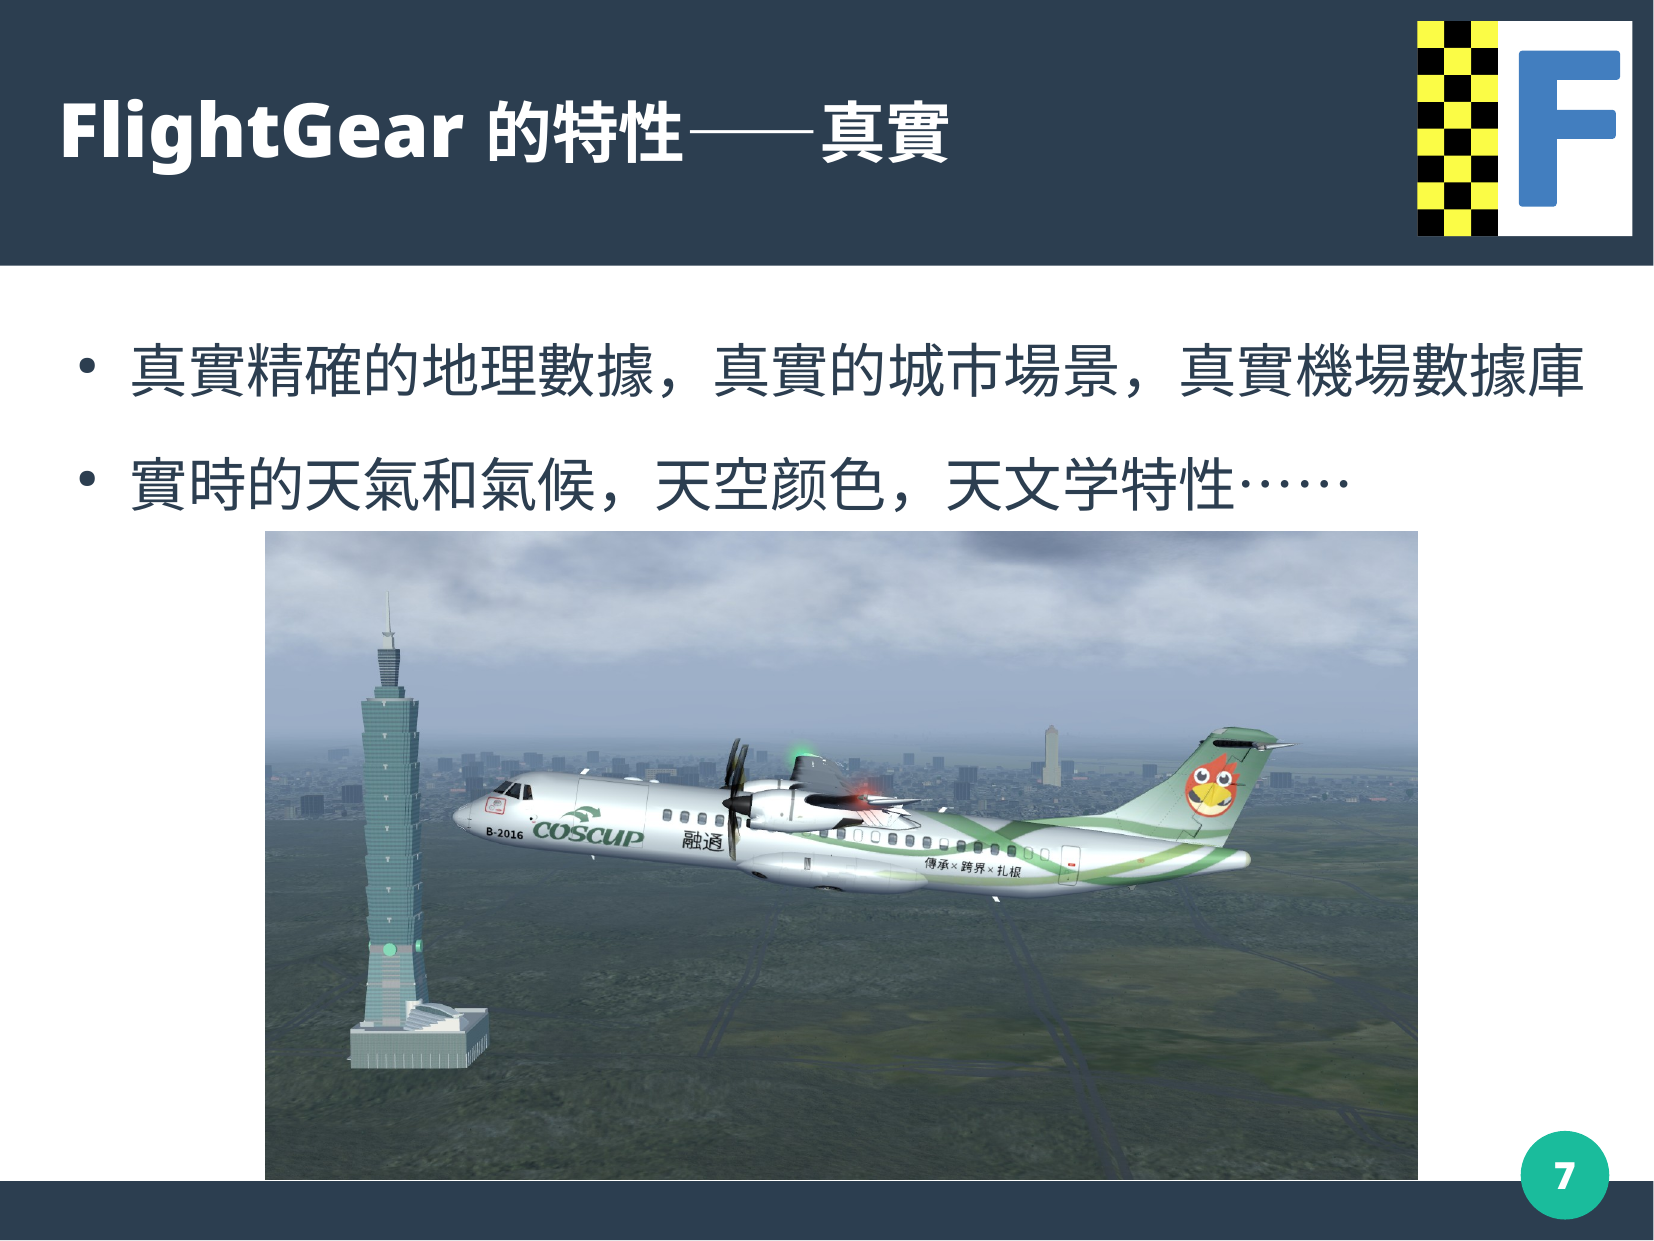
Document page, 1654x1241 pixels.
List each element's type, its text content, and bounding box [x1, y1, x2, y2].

list 真實精確的地理數據，真實的城市場景，真實機場數據庫 實時的天氣和氣候，天空颜色，天文学特性…… [59, 324, 1595, 1182]
picture [265, 531, 1418, 1180]
title FlightGear的特性——真實 [59, 49, 1595, 207]
